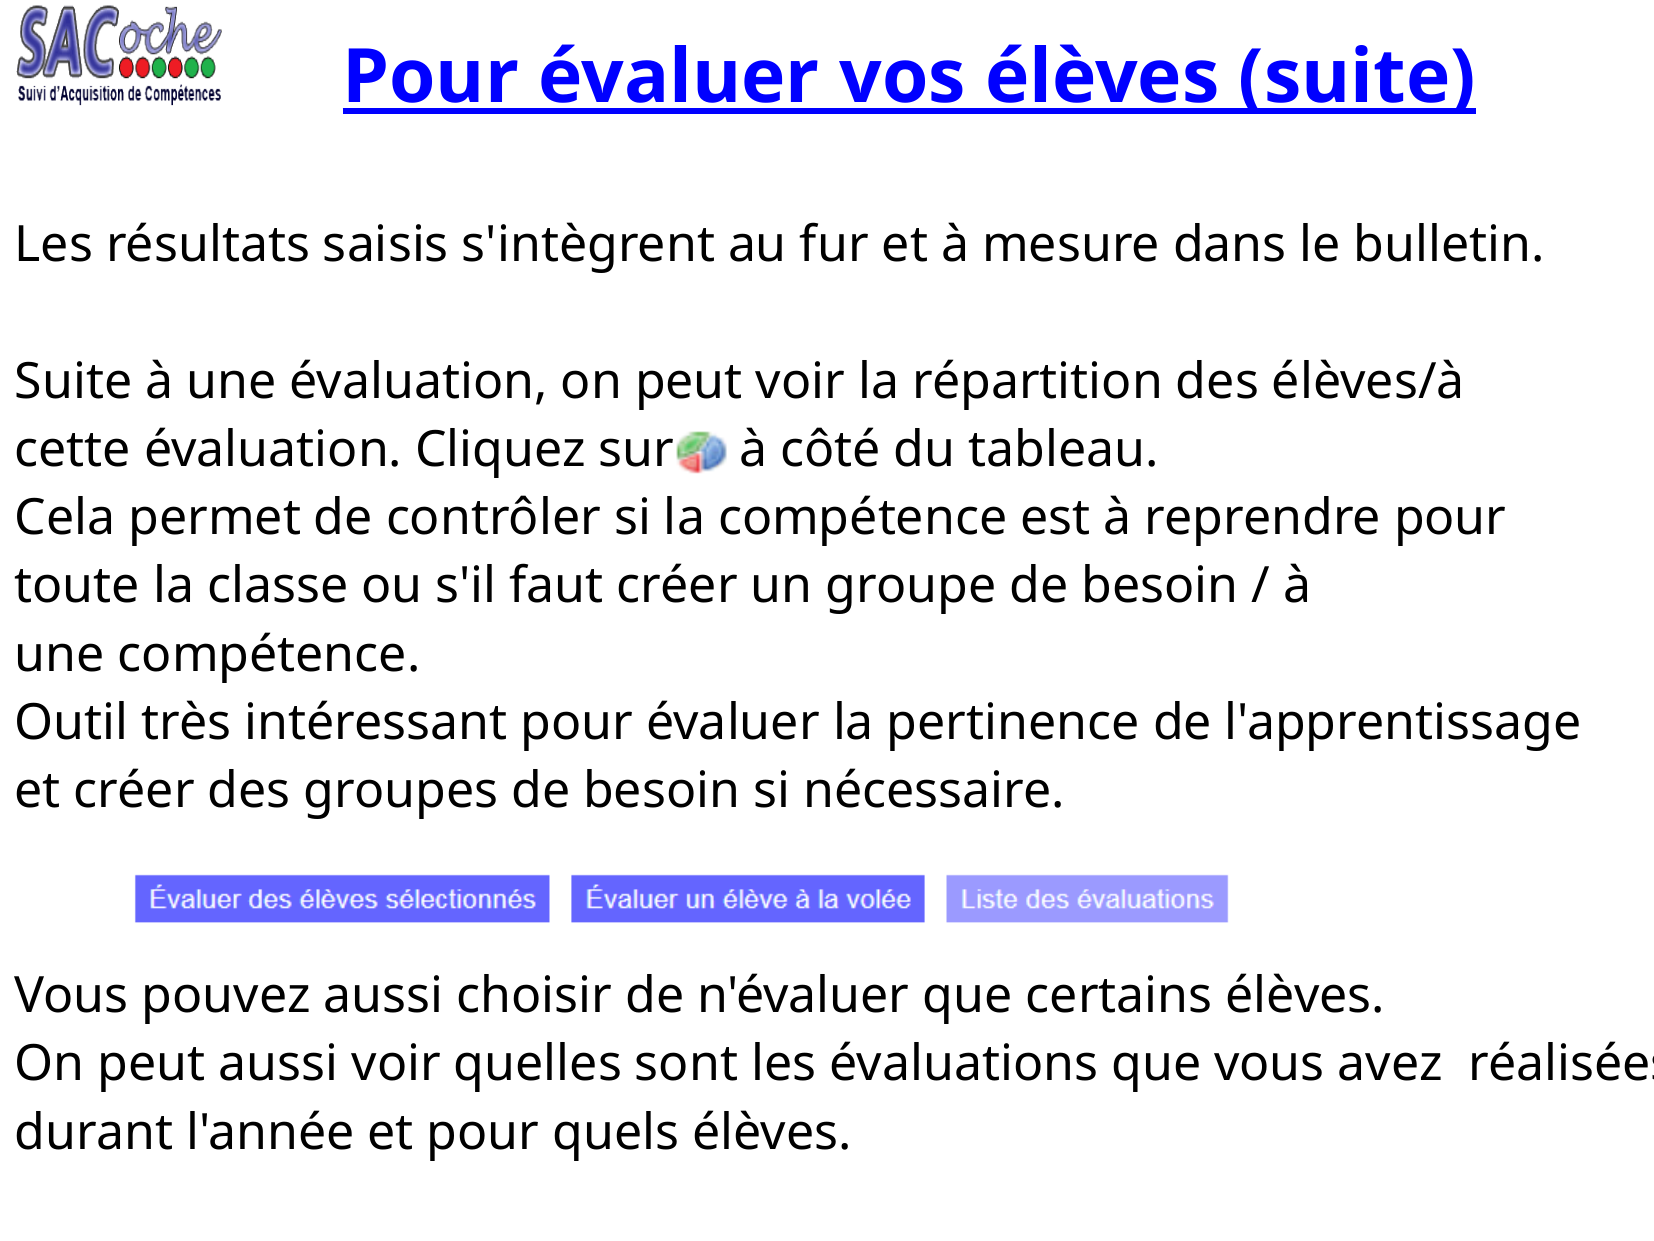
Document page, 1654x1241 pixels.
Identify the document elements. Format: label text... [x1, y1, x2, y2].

title Pour évaluer vos élèves (suite) [165, 0, 1654, 166]
picture [13, 1, 165, 107]
picture [673, 413, 739, 485]
picture [123, 866, 1236, 932]
text_box Les résultats saisis s'intègrent au fur et à mesure dans le bulletin. Suite à une évaluation, on peut voir la répartition des élèves/à cette évaluation. Cliquez sur à côté du tableau. Cela permet de contrôler si la compétence est à reprendre pour toute la classe ou s'il faut créer un groupe de besoin / à une compétence. Outil très intéressant pour évaluer la pertinence de l'apprentissage et créer des groupes de besoin si nécessaire. Vous pouvez aussi choisir de n'évaluer que certains élèves. On peut aussi voir quelles sont les évaluations que vous avez réalisées durant l'année et pour quels élèves. [0, 200, 1654, 1193]
